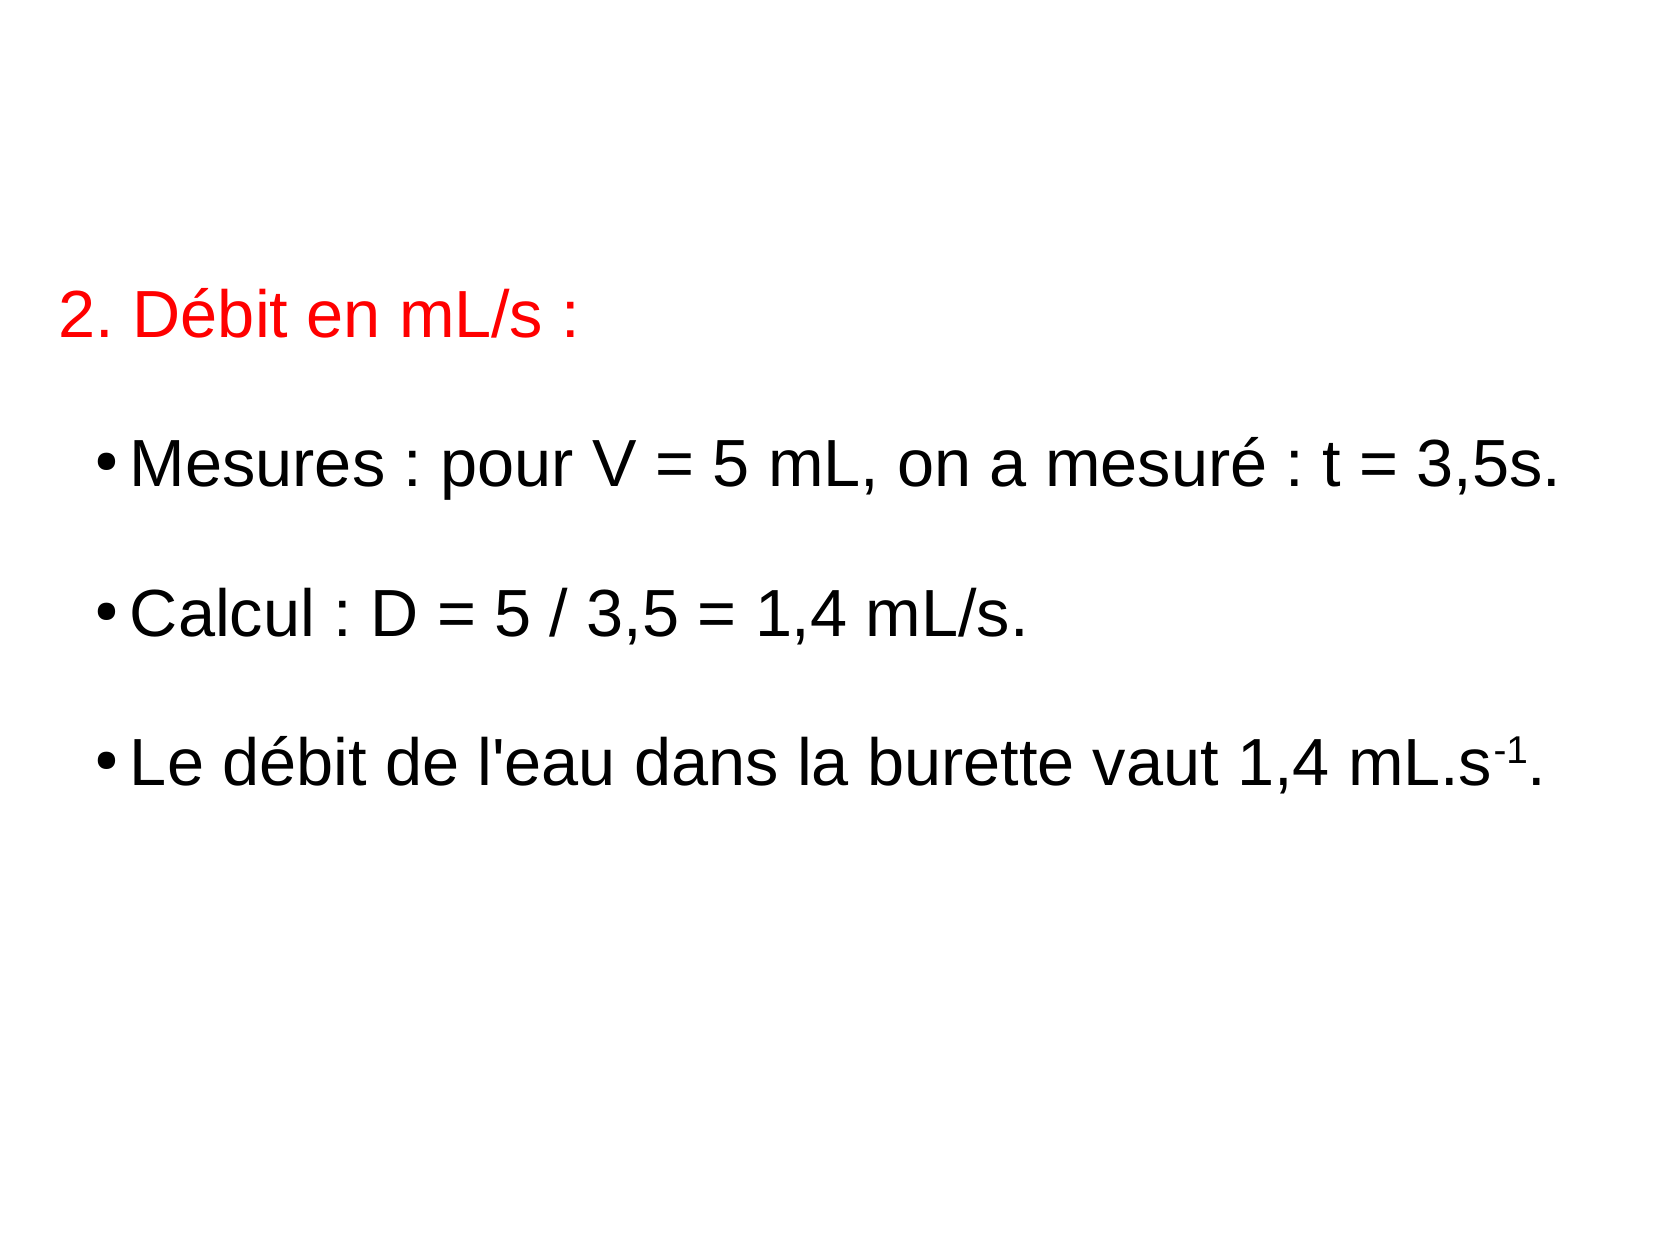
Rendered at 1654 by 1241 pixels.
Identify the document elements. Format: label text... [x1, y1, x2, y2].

subtitle 2. Débit en mL/s : Mesures : pour V = 5 mL, on a mesuré : t = 3,5s. Calcul : D = 5 / 3,5 = 1,4 mL/s. Le débit de l'eau dans la burette vaut 1,4 mL.s-1. [59, 274, 1625, 878]
